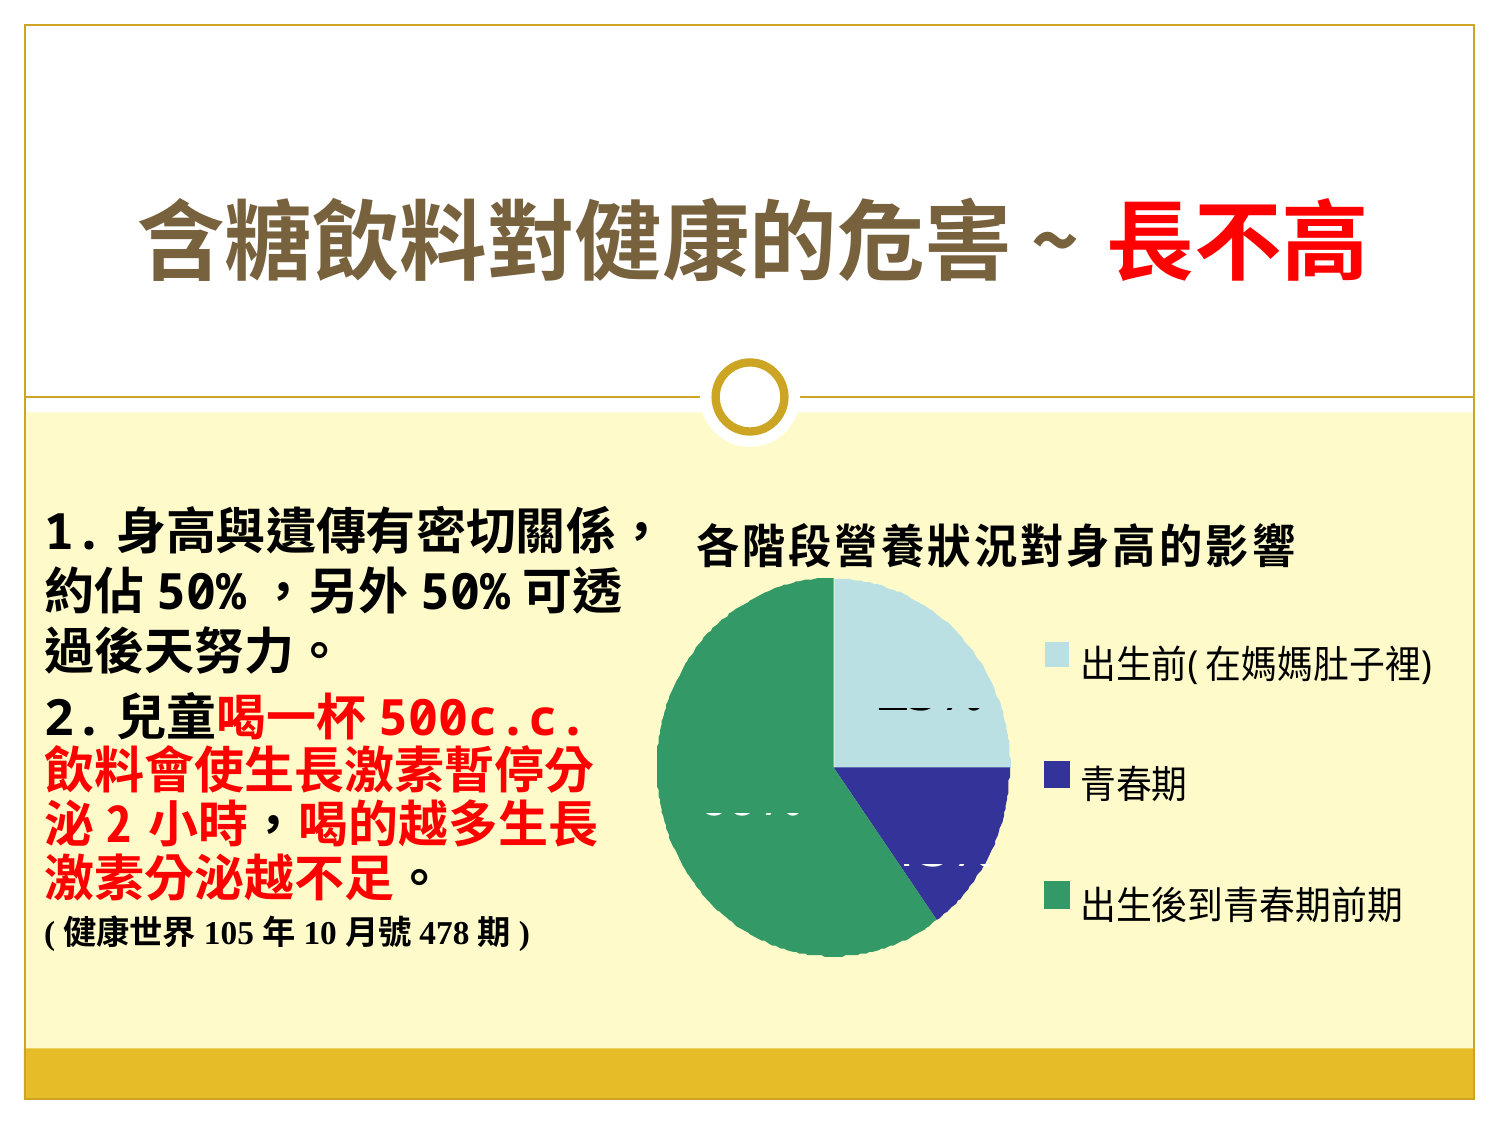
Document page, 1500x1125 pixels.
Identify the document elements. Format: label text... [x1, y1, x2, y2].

title 含糖飲料對健康的危害~長不高 [26, 137, 1480, 299]
text_box 1.身高與遺傳有密切關係，約佔50%，另外50%可透過後天努力。 2.兒童喝一杯500c.c.飲料會使生長激素暫停分泌2小時，喝的越多生長激素分泌越不足。 (健康世界105年10月號478期) [29, 491, 525, 960]
chart [253, 467, 1471, 1125]
